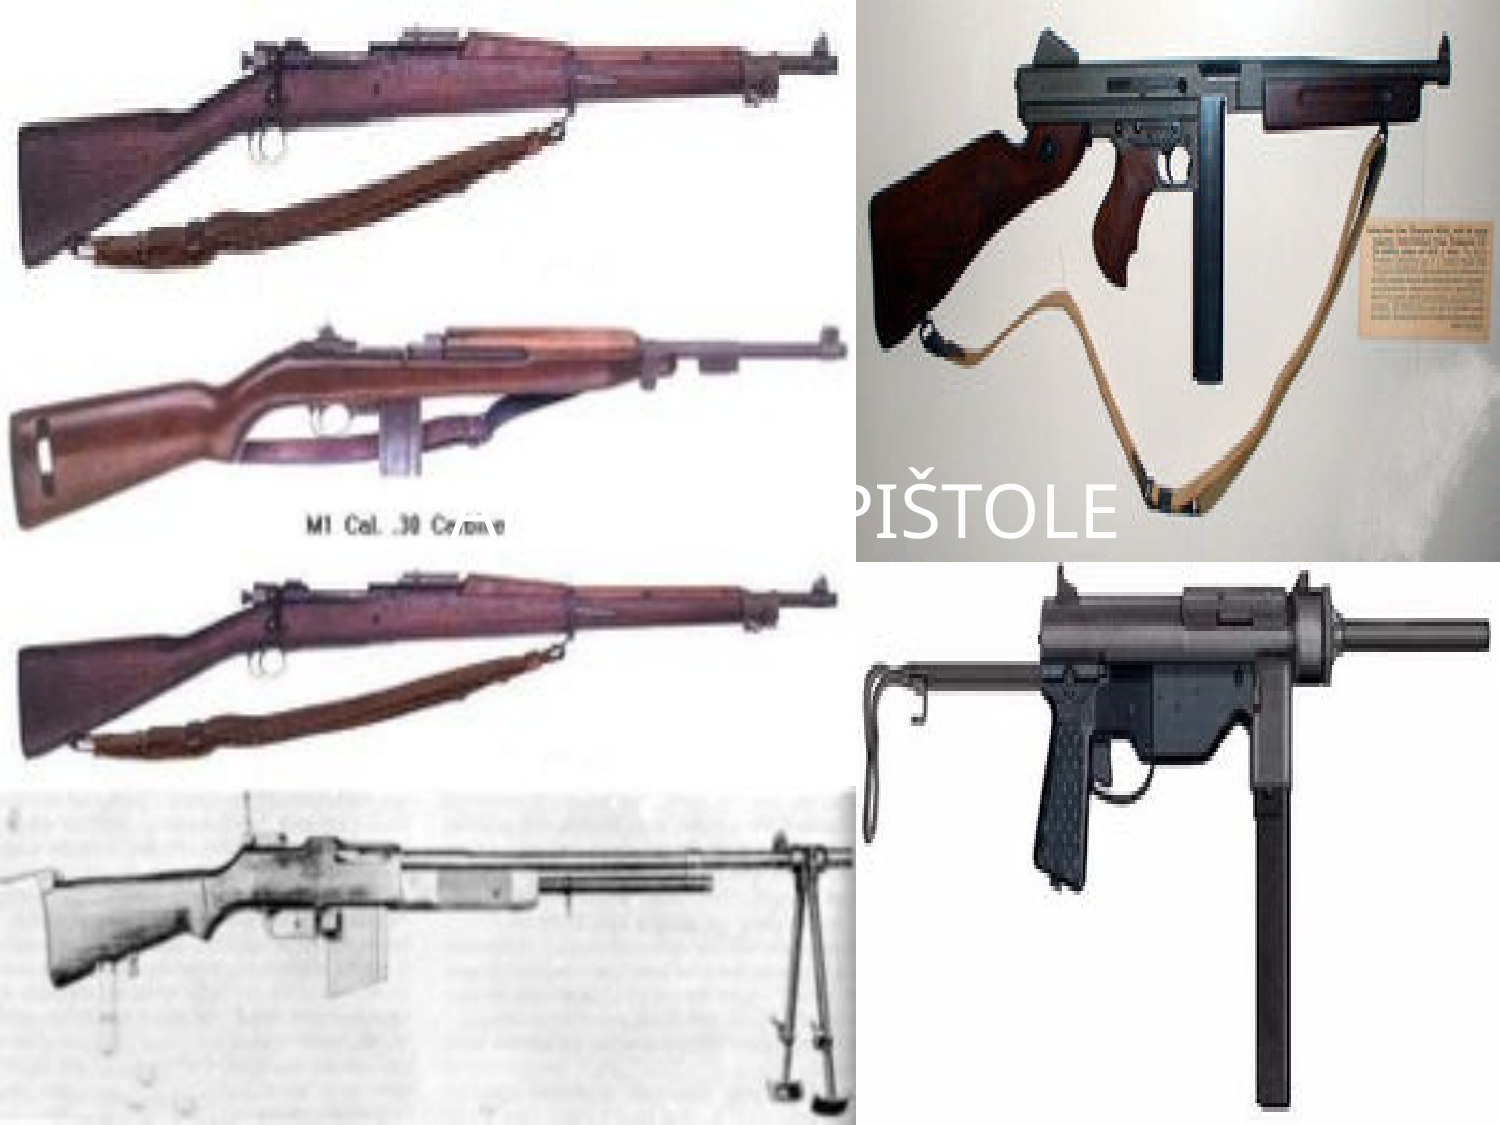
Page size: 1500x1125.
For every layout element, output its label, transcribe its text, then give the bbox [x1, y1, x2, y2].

picture [0, 0, 1500, 1125]
text_box AMERIŠKE PIŠTOLE [372, 456, 1201, 563]
